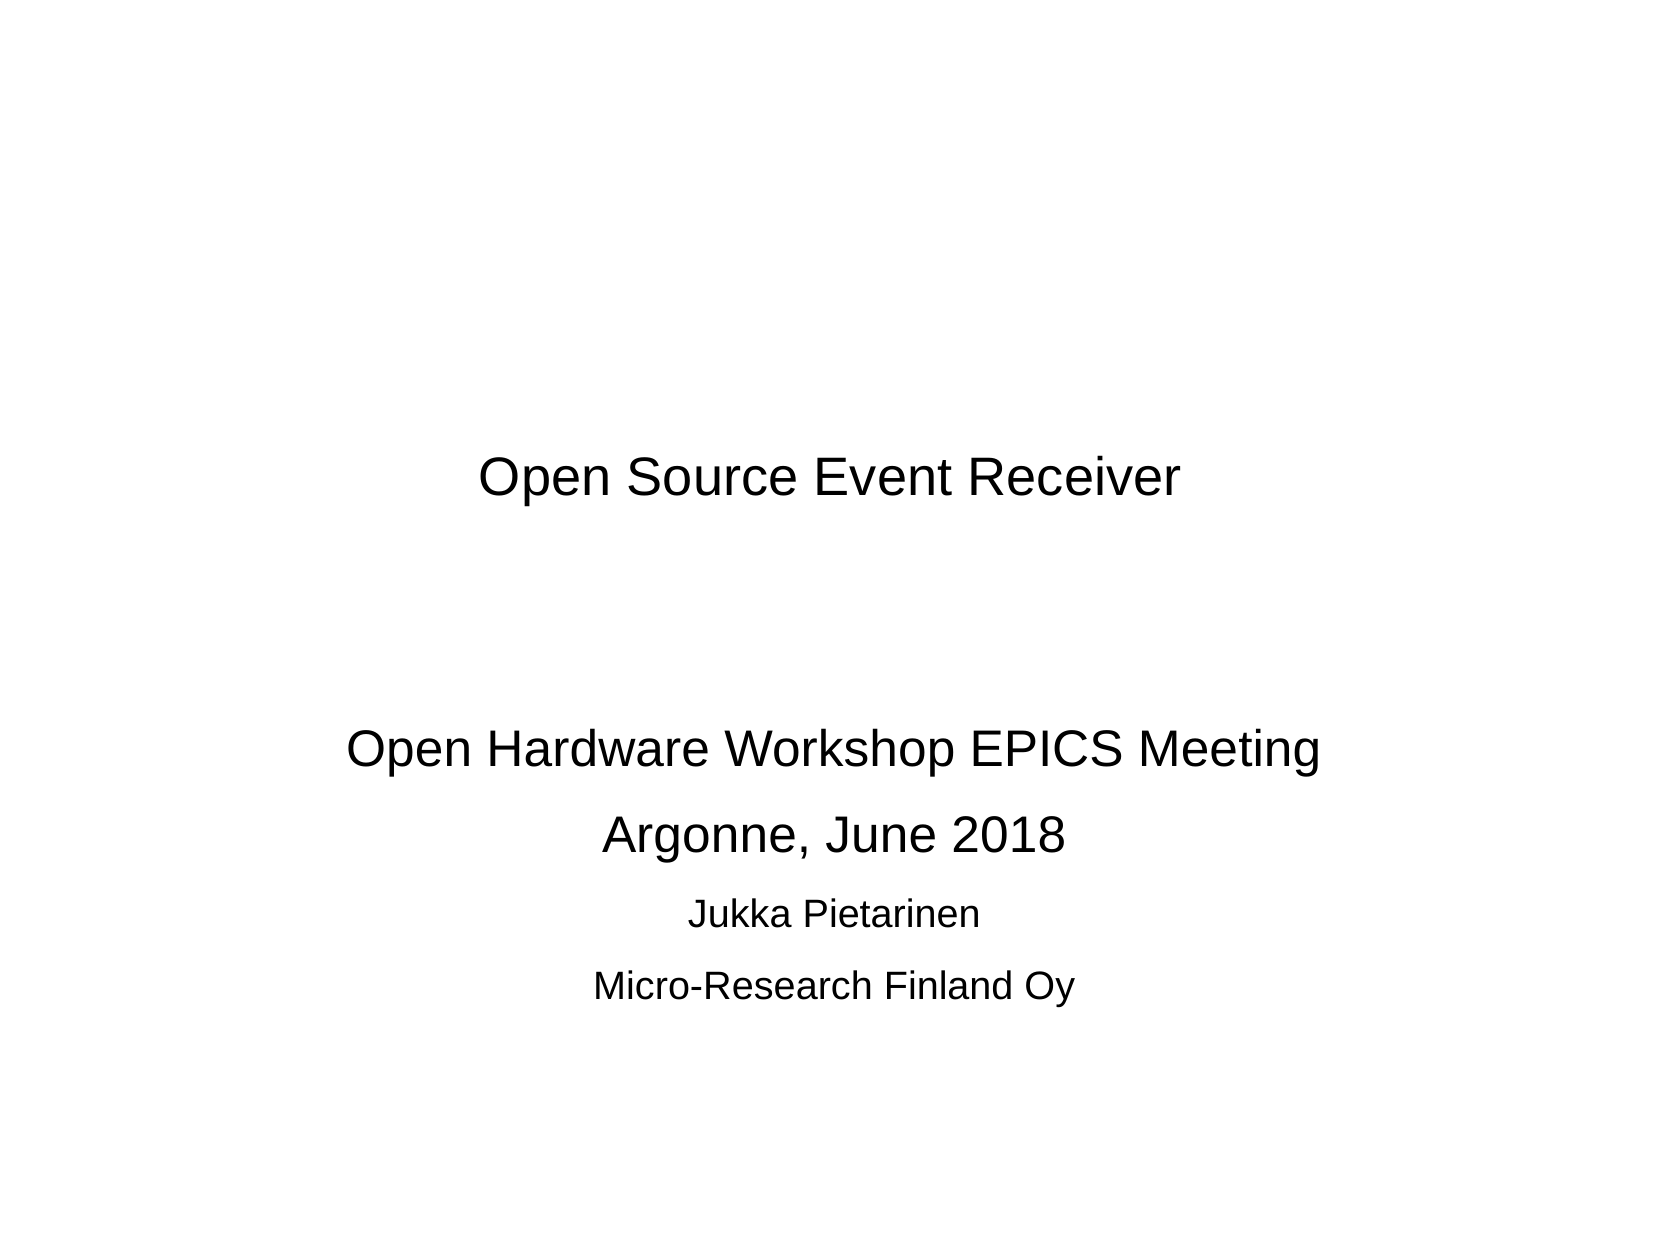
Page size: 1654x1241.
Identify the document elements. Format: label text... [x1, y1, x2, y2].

list Open Hardware Workshop EPICS Meeting Argonne, June 2018 Jukka Pietarinen Micro-Research Finland Oy [56, 720, 1546, 1010]
title Open Source Event Receiver [86, 372, 1576, 580]
